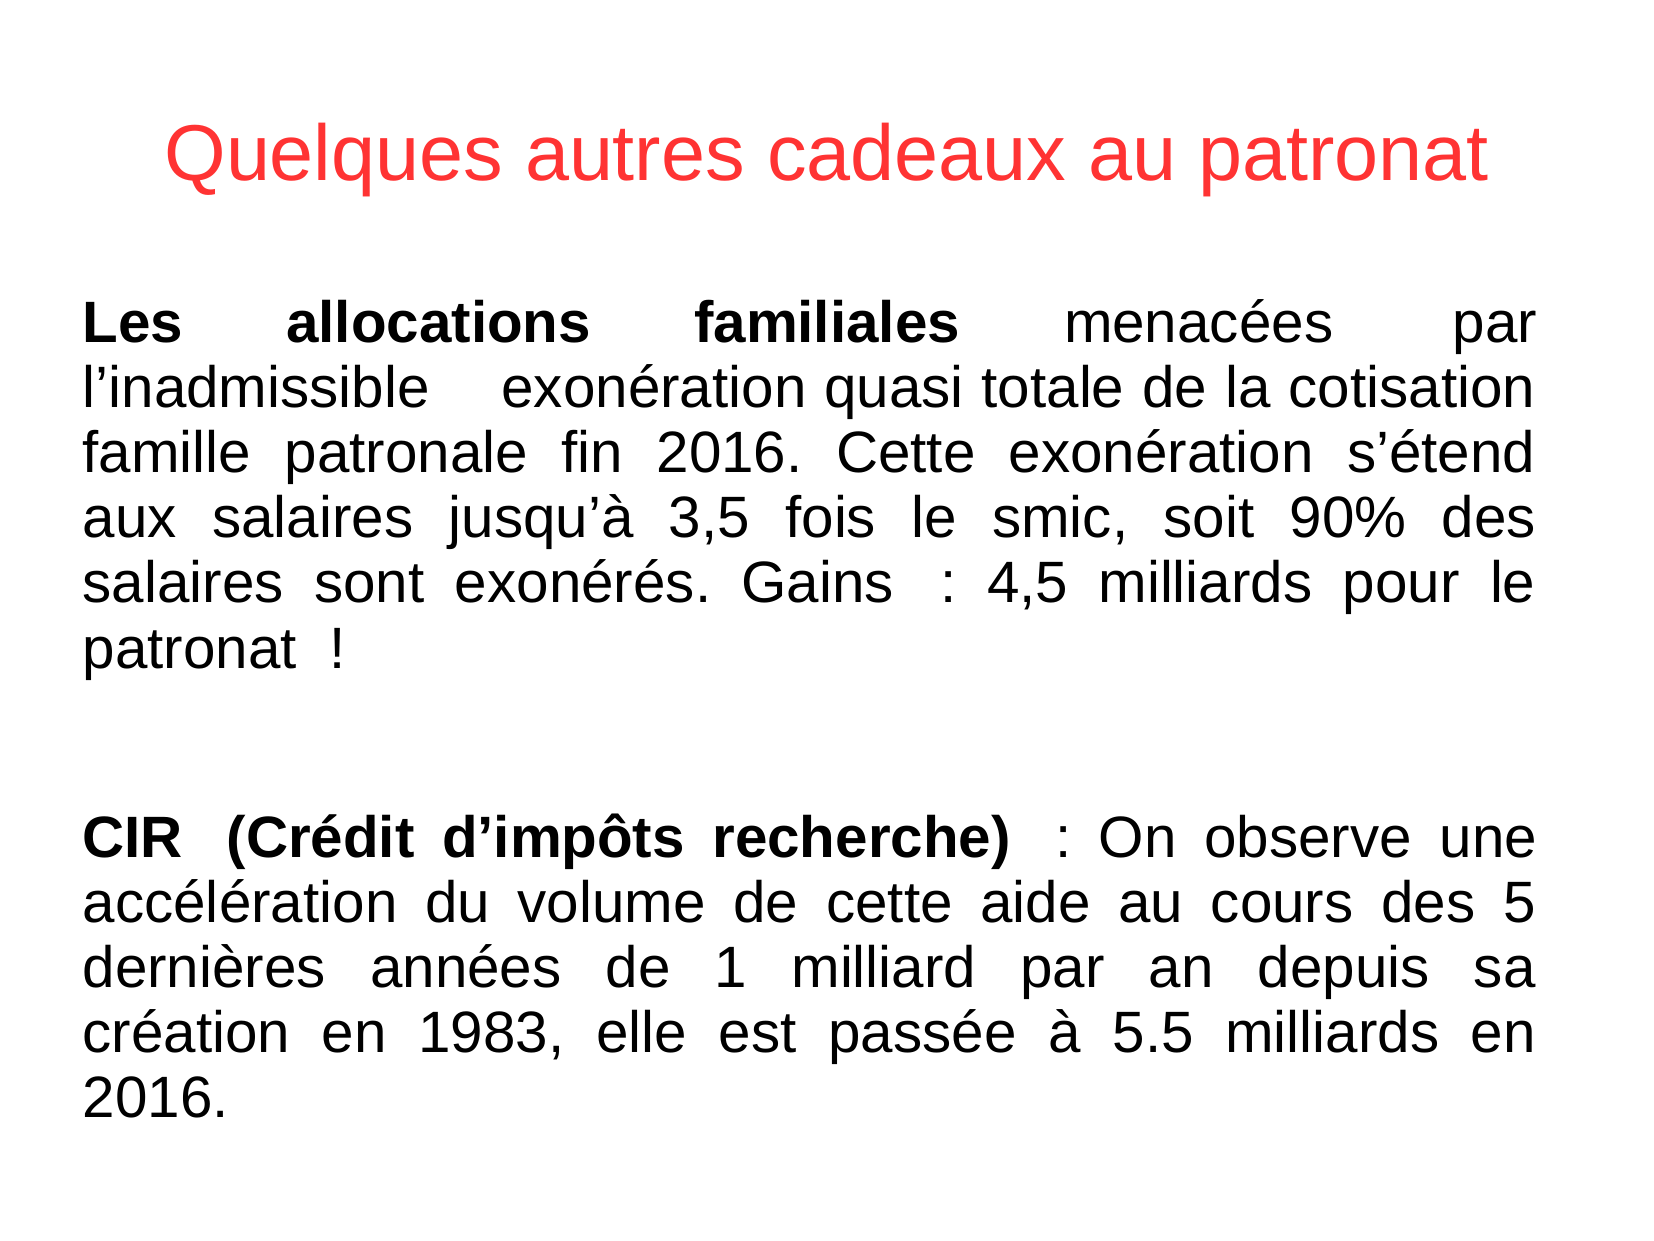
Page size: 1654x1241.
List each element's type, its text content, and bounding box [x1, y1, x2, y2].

list Les allocations familiales menacées par l’inadmissible exonération quasi totale de la cotisation famille patronale fin 2016. Cette exonération s’étend aux salaires jusqu’à 3,5 fois le smic, soit 90% des salaires sont exonérés. Gains : 4,5 milliards pour le patronat ! CIR (Crédit d’impôts recherche) : On observe une accélération du volume de cette aide au cours des 5 dernières années de 1 milliard par an depuis sa création en 1983, elle est passée à 5.5 milliards en 2016. [82, 290, 1538, 1010]
title Quelques autres cadeaux au patronat [82, 49, 1571, 257]
